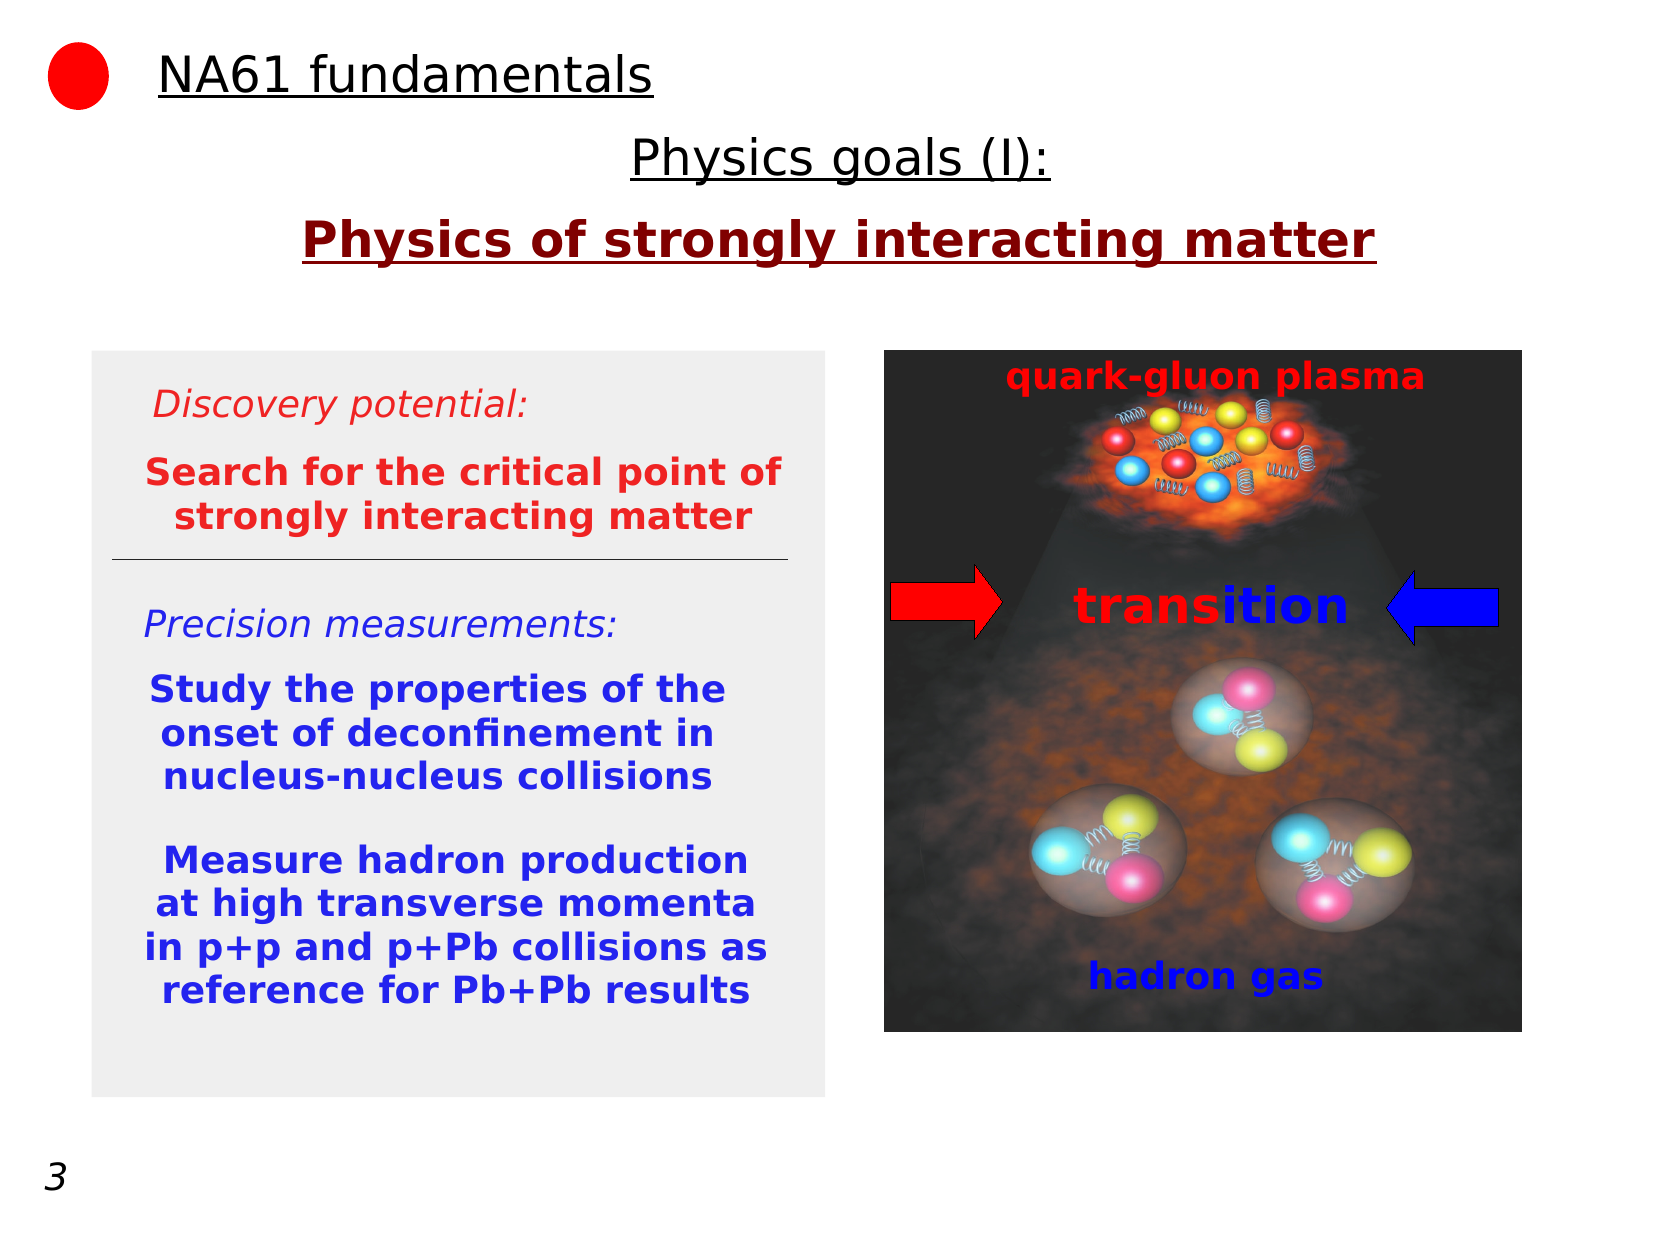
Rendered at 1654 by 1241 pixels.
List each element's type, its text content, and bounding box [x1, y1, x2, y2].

text_box [91, 350, 826, 1098]
text_box transition [1073, 576, 1369, 636]
text_box [890, 564, 1003, 640]
text_box [1386, 570, 1499, 646]
text_box hadron gas [1087, 955, 1326, 999]
picture [884, 350, 1522, 1032]
text_box Physics goals (I): [630, 128, 1052, 187]
text_box Physics of strongly interacting matter [301, 211, 1379, 270]
text_box [47, 42, 109, 110]
text_box quark-gluon plasma [1005, 355, 1428, 399]
text_box NA61 fundamentals [157, 45, 655, 105]
